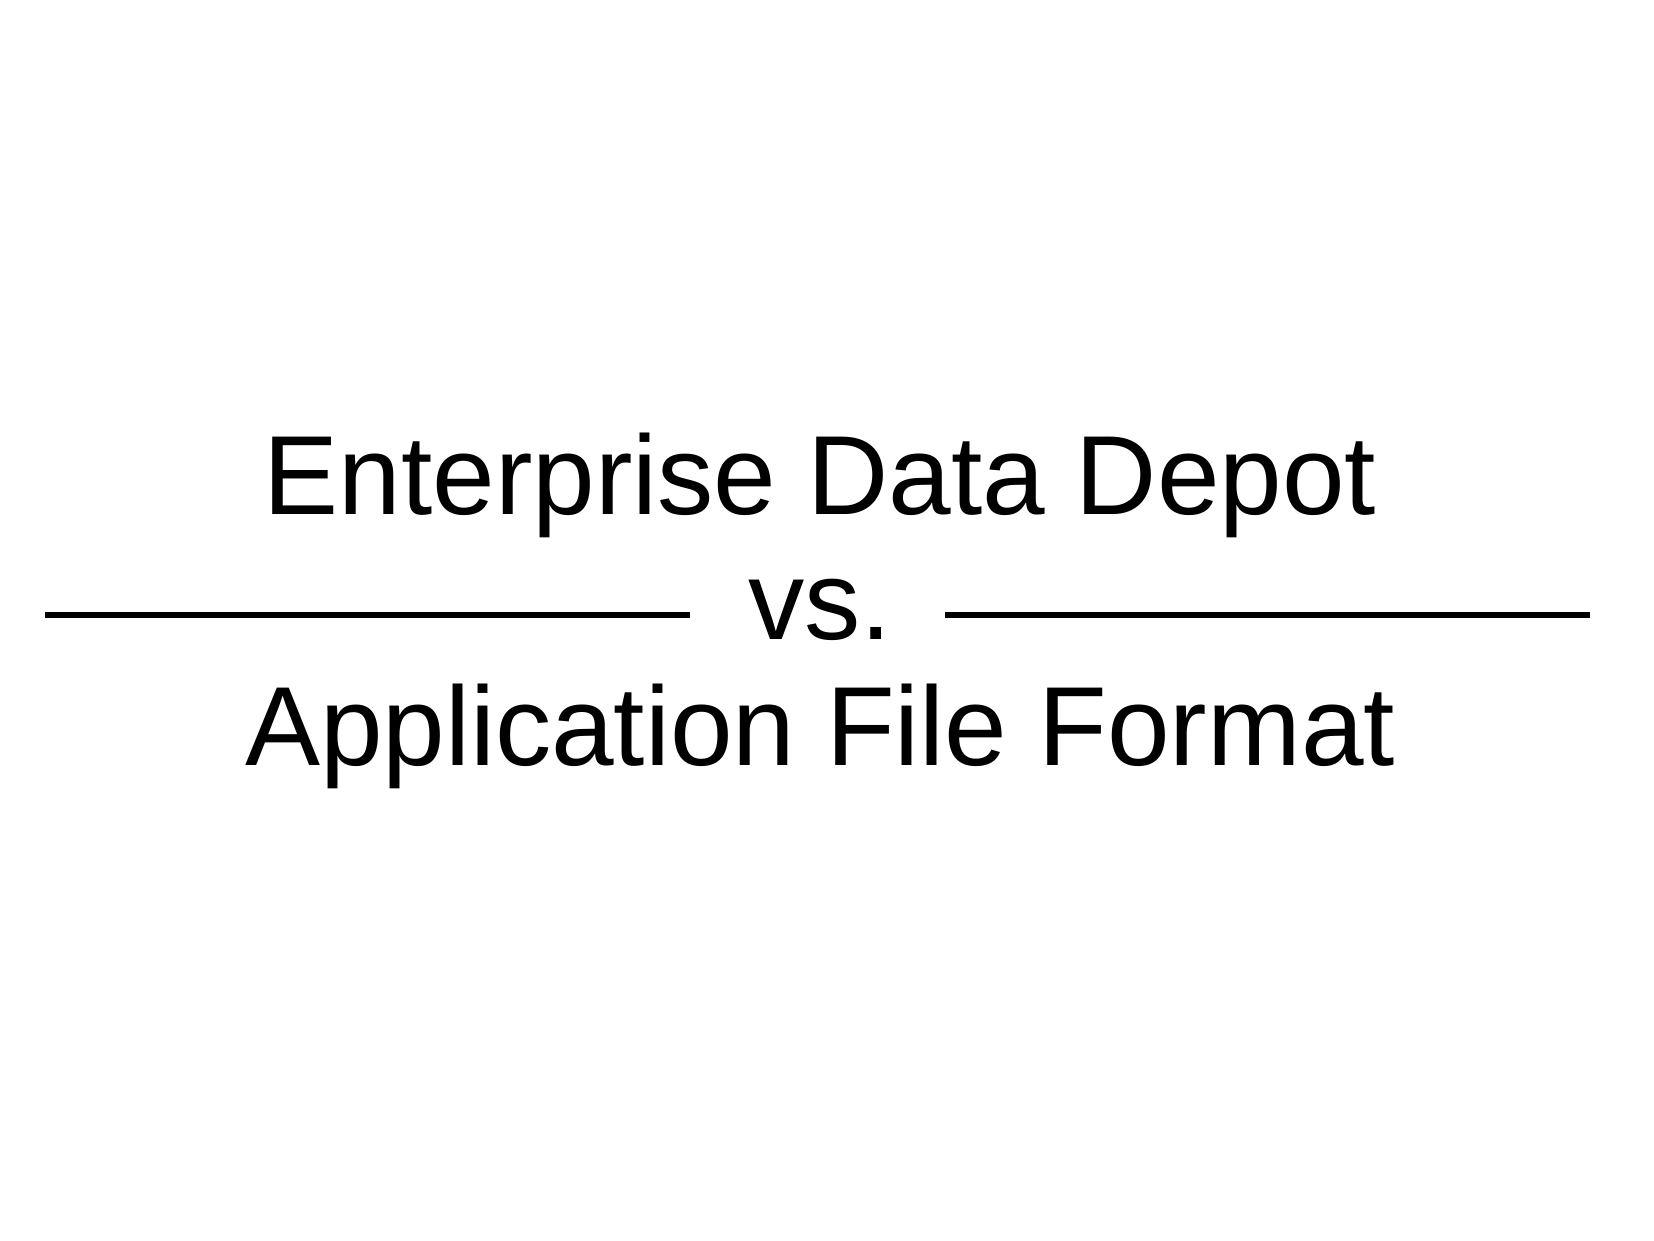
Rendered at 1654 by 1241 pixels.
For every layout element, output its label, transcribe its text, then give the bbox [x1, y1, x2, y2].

text_box Enterprise Data Depot vs. Application File Format [230, 405, 1411, 808]
